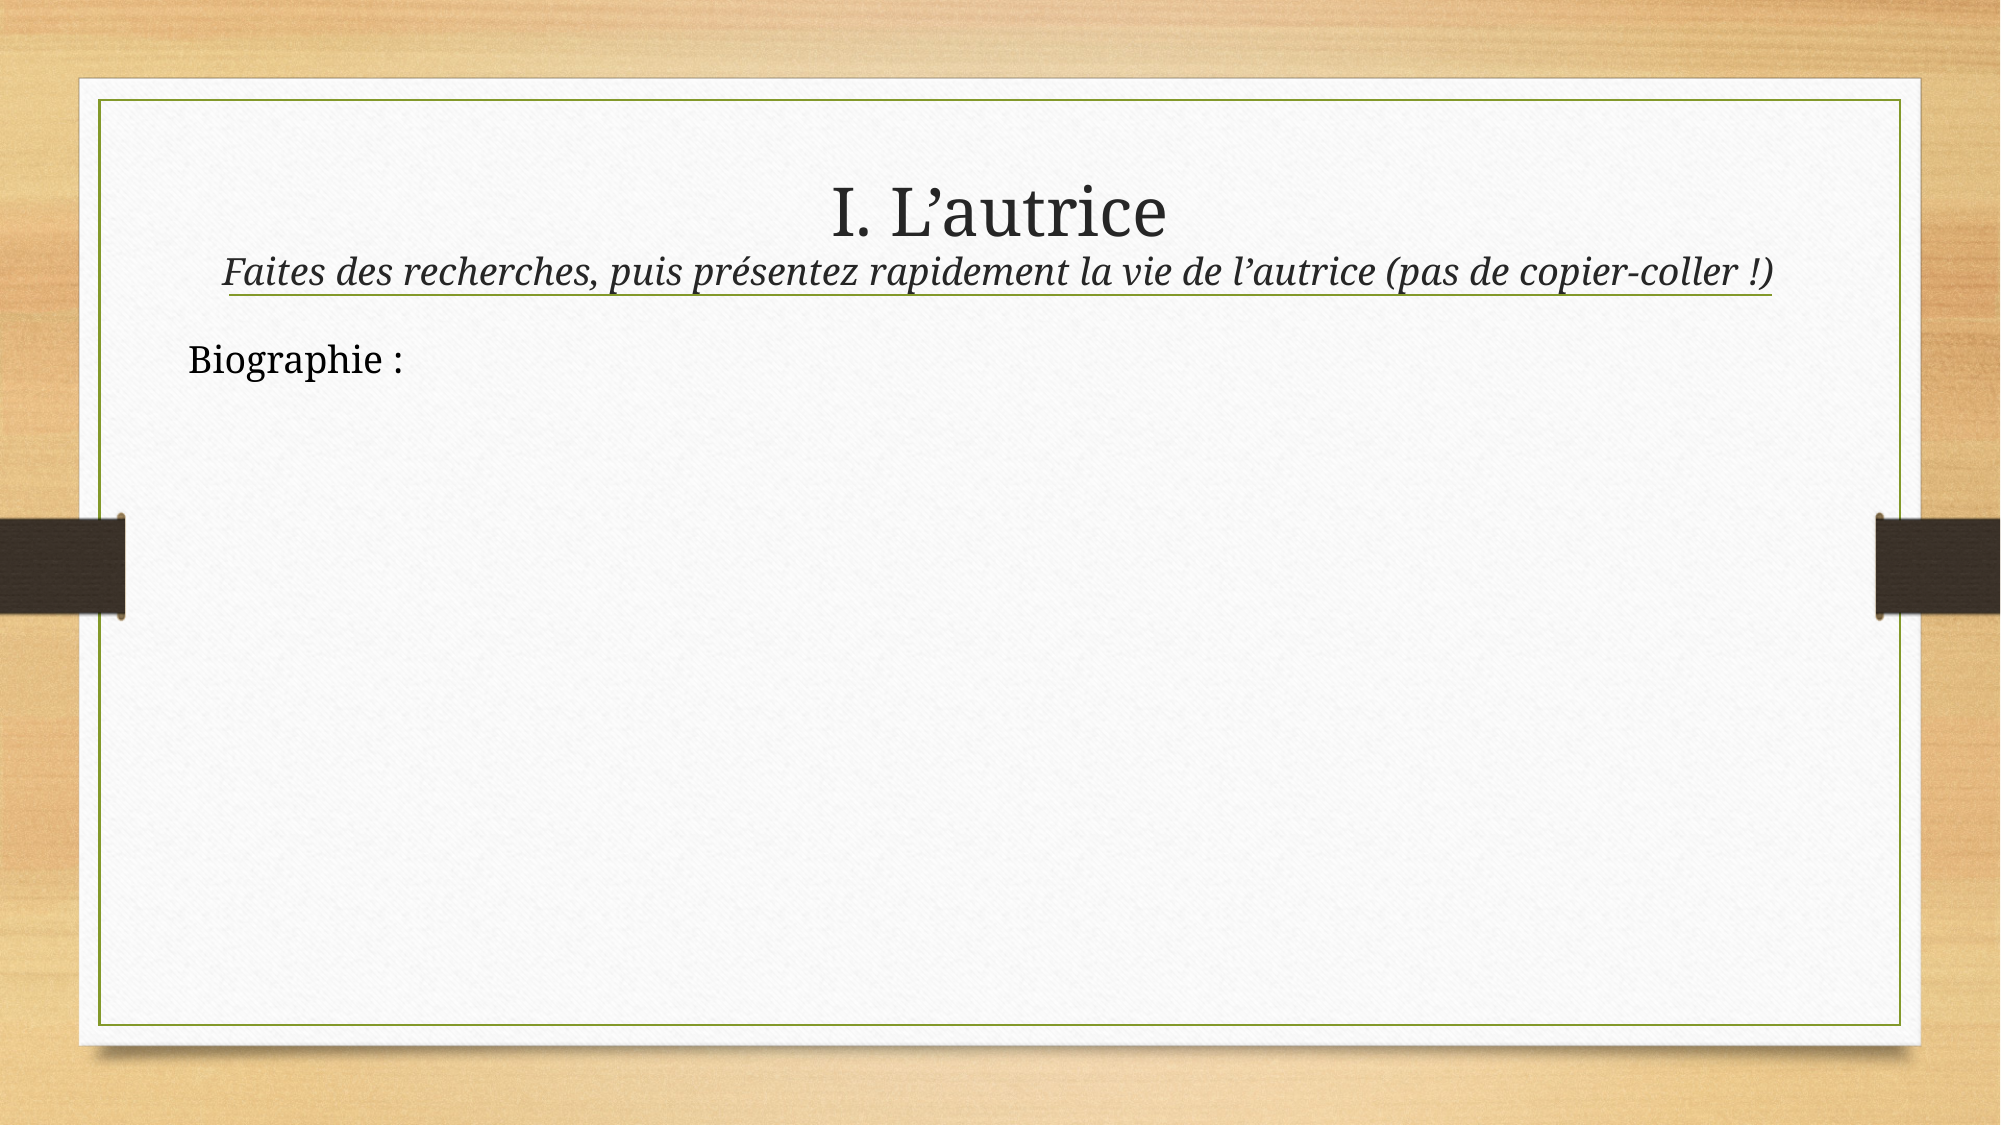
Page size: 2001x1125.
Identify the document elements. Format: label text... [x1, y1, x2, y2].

text_box Biographie : [173, 328, 1788, 389]
list Faites des recherches, puis présentez rapidement la vie de l’autrice (pas de copier-coller !) [99, 239, 1899, 319]
title I. L’autrice [212, 161, 1788, 239]
